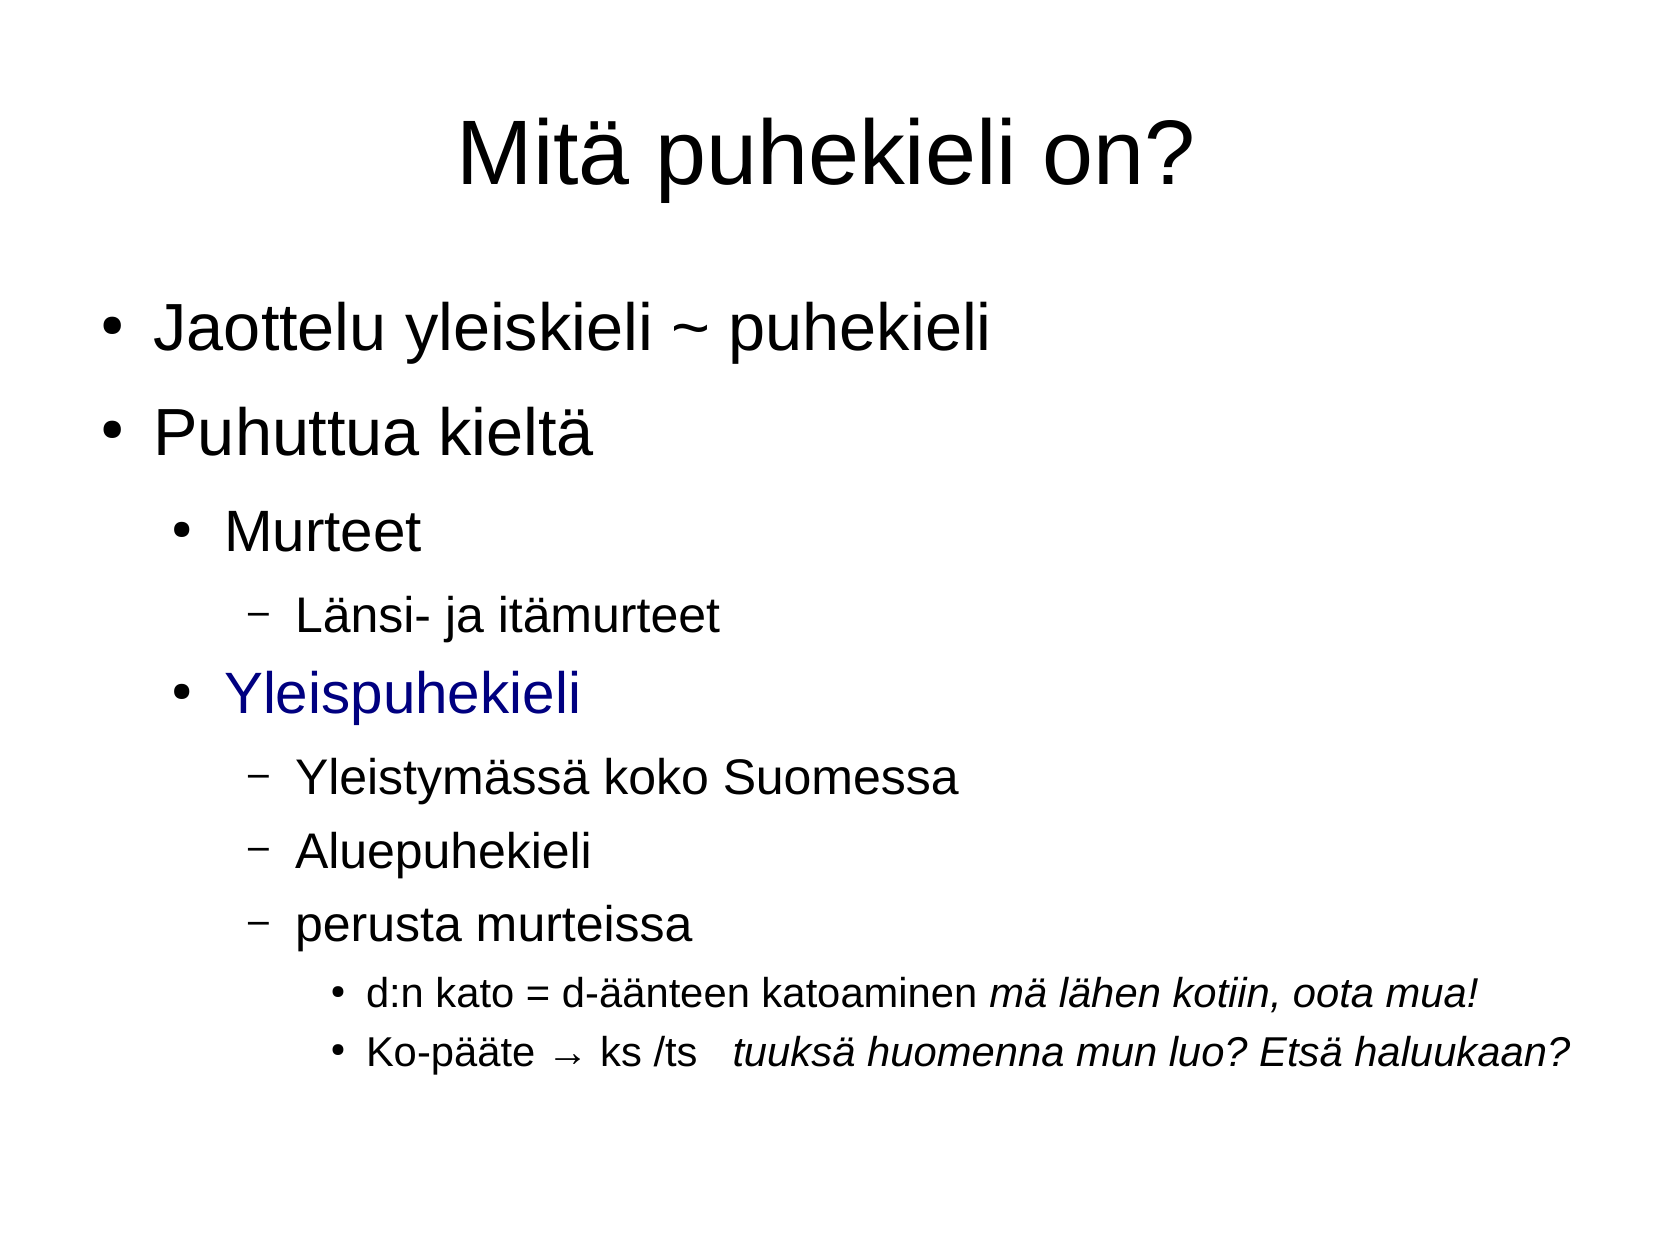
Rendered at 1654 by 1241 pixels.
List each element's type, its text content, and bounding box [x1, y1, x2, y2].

list Jaottelu yleiskieli ~ puhekieli Puhuttua kieltä Murteet Länsi- ja itämurteet Yleispuhekieli Yleistymässä koko Suomessa Aluepuhekieli perusta murteissa d:n kato = d-äänteen katoaminen mä lähen kotiin, oota mua! Ko-pääte → ks /ts tuuksä huomenna mun luo? Etsä haluukaan? [82, 290, 1571, 1143]
title Mitä puhekieli on? [82, 49, 1571, 257]
